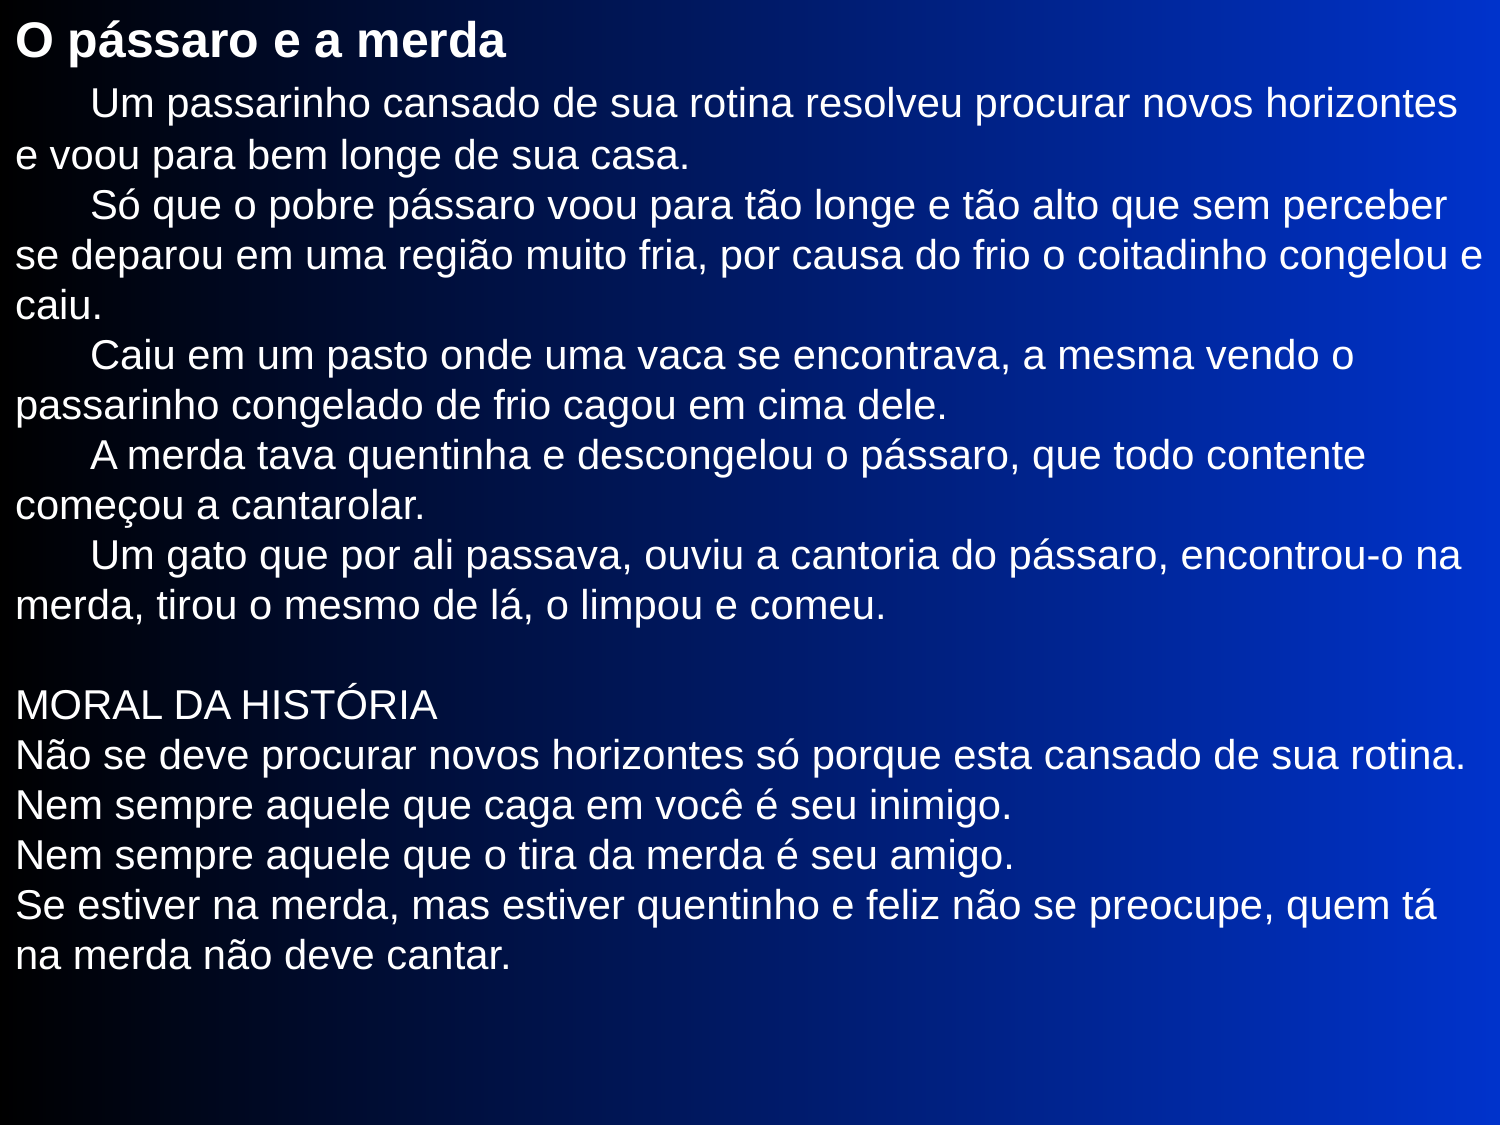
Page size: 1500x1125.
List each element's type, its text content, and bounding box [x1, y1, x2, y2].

text_box O pássaro e a merda Um passarinho cansado de sua rotina resolveu procurar novos horizontes e voou para bem longe de sua casa. Só que o pobre pássaro voou para tão longe e tão alto que sem perceber se deparou em uma região muito fria, por causa do frio o coitadinho congelou e caiu. Caiu em um pasto onde uma vaca se encontrava, a mesma vendo o passarinho congelado de frio cagou em cima dele. A merda tava quentinha e descongelou o pássaro, que todo contente começou a cantarolar. Um gato que por ali passava, ouviu a cantoria do pássaro, encontrou-o na merda, tirou o mesmo de lá, o limpou e comeu. MORAL DA HISTÓRIA Não se deve procurar novos horizontes só porque esta cansado de sua rotina. Nem sempre aquele que caga em você é seu inimigo. Nem sempre aquele que o tira da merda é seu amigo. Se estiver na merda, mas estiver quentinho e feliz não se preocupe, quem tá na merda não deve cantar. [0, 0, 1500, 985]
